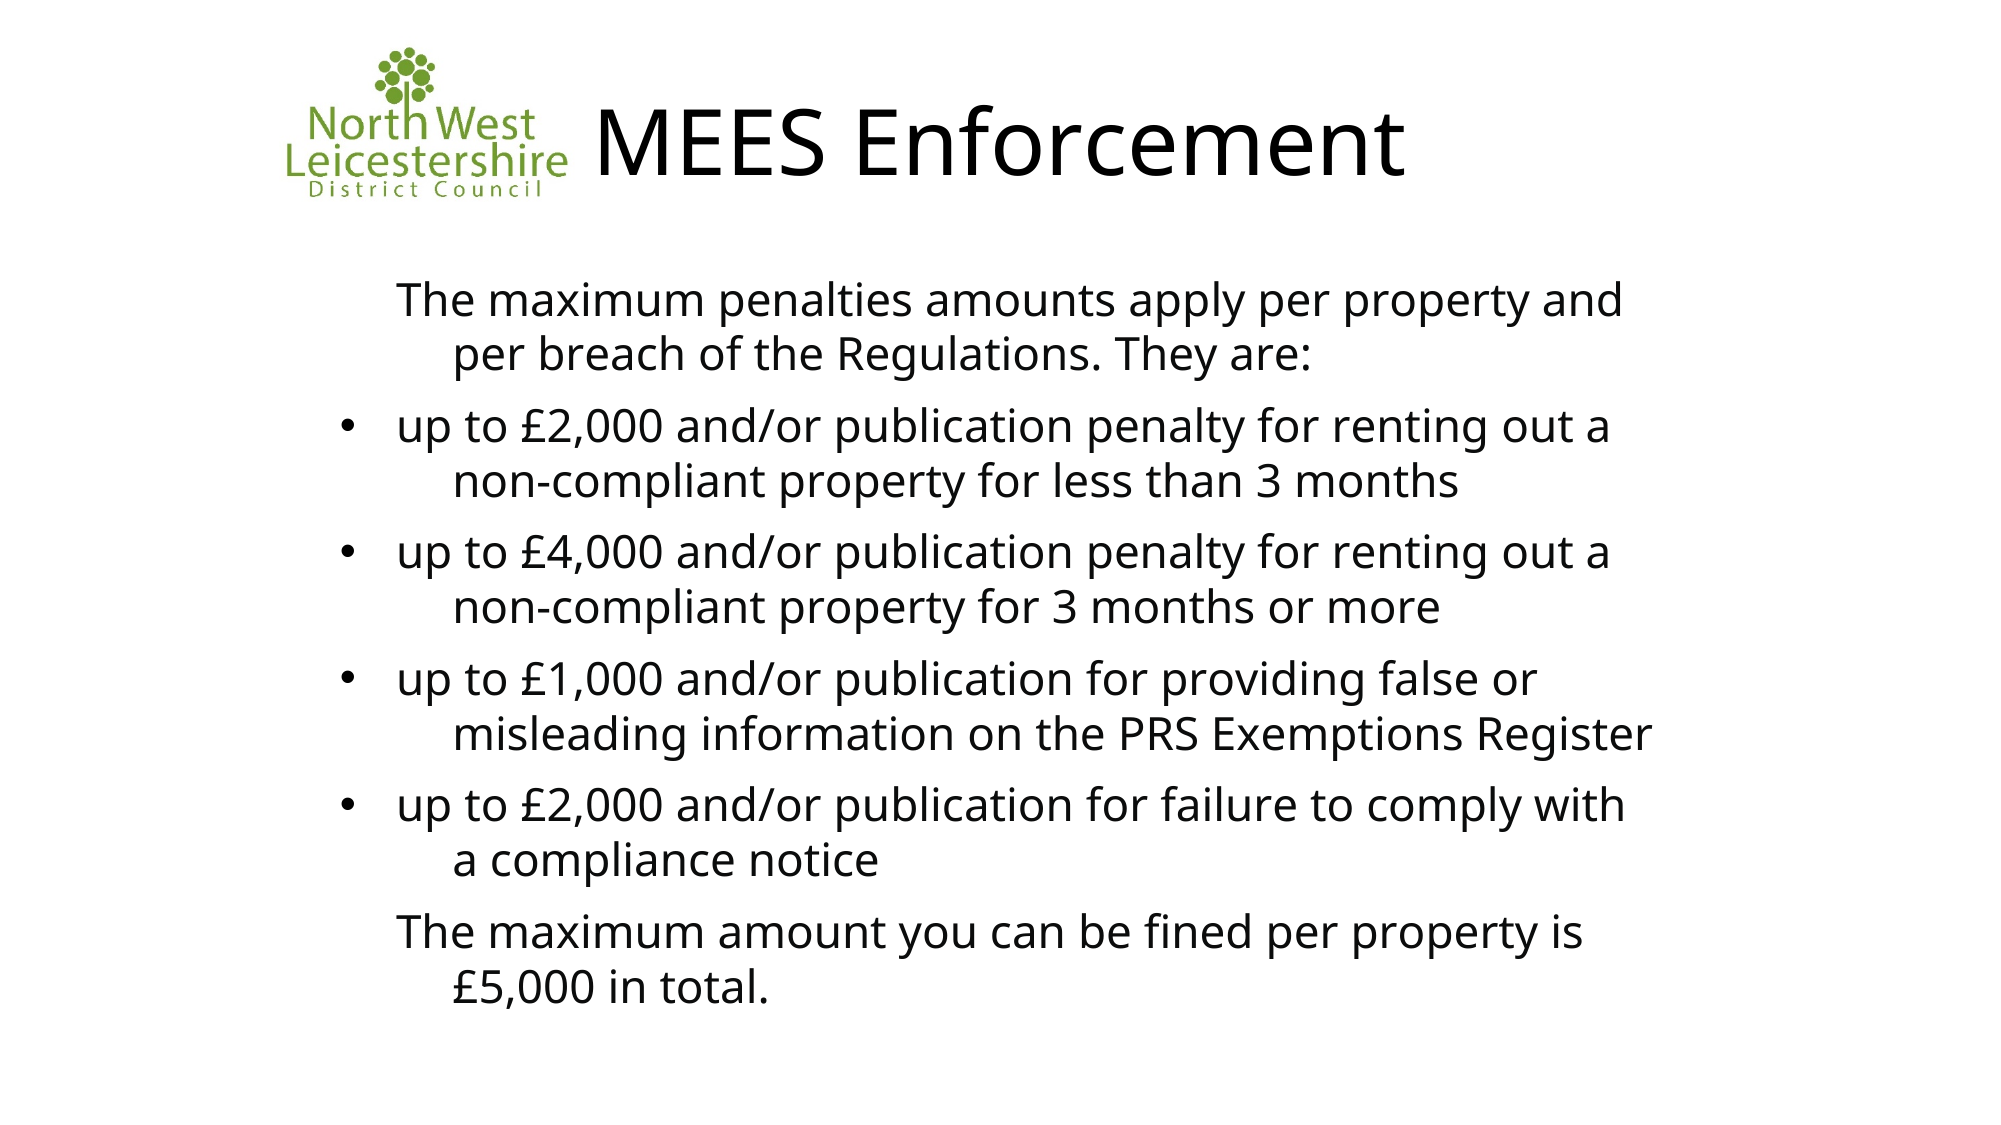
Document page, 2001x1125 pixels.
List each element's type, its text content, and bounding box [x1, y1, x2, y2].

list The maximum penalties amounts apply per property and per breach of the Regulations. They are: up to £2,000 and/or publication penalty for renting out a non-compliant property for less than 3 months up to £4,000 and/or publication penalty for renting out a non-compliant property for 3 months or more up to £1,000 and/or publication for providing false or misleading information on the PRS Exemptions Register up to £2,000 and/or publication for failure to comply with a compliance notice The maximum amount you can be fined per property is £5,000 in total. [324, 262, 1675, 1032]
picture [279, 36, 575, 224]
title MEES Enforcement [99, 45, 1900, 233]
